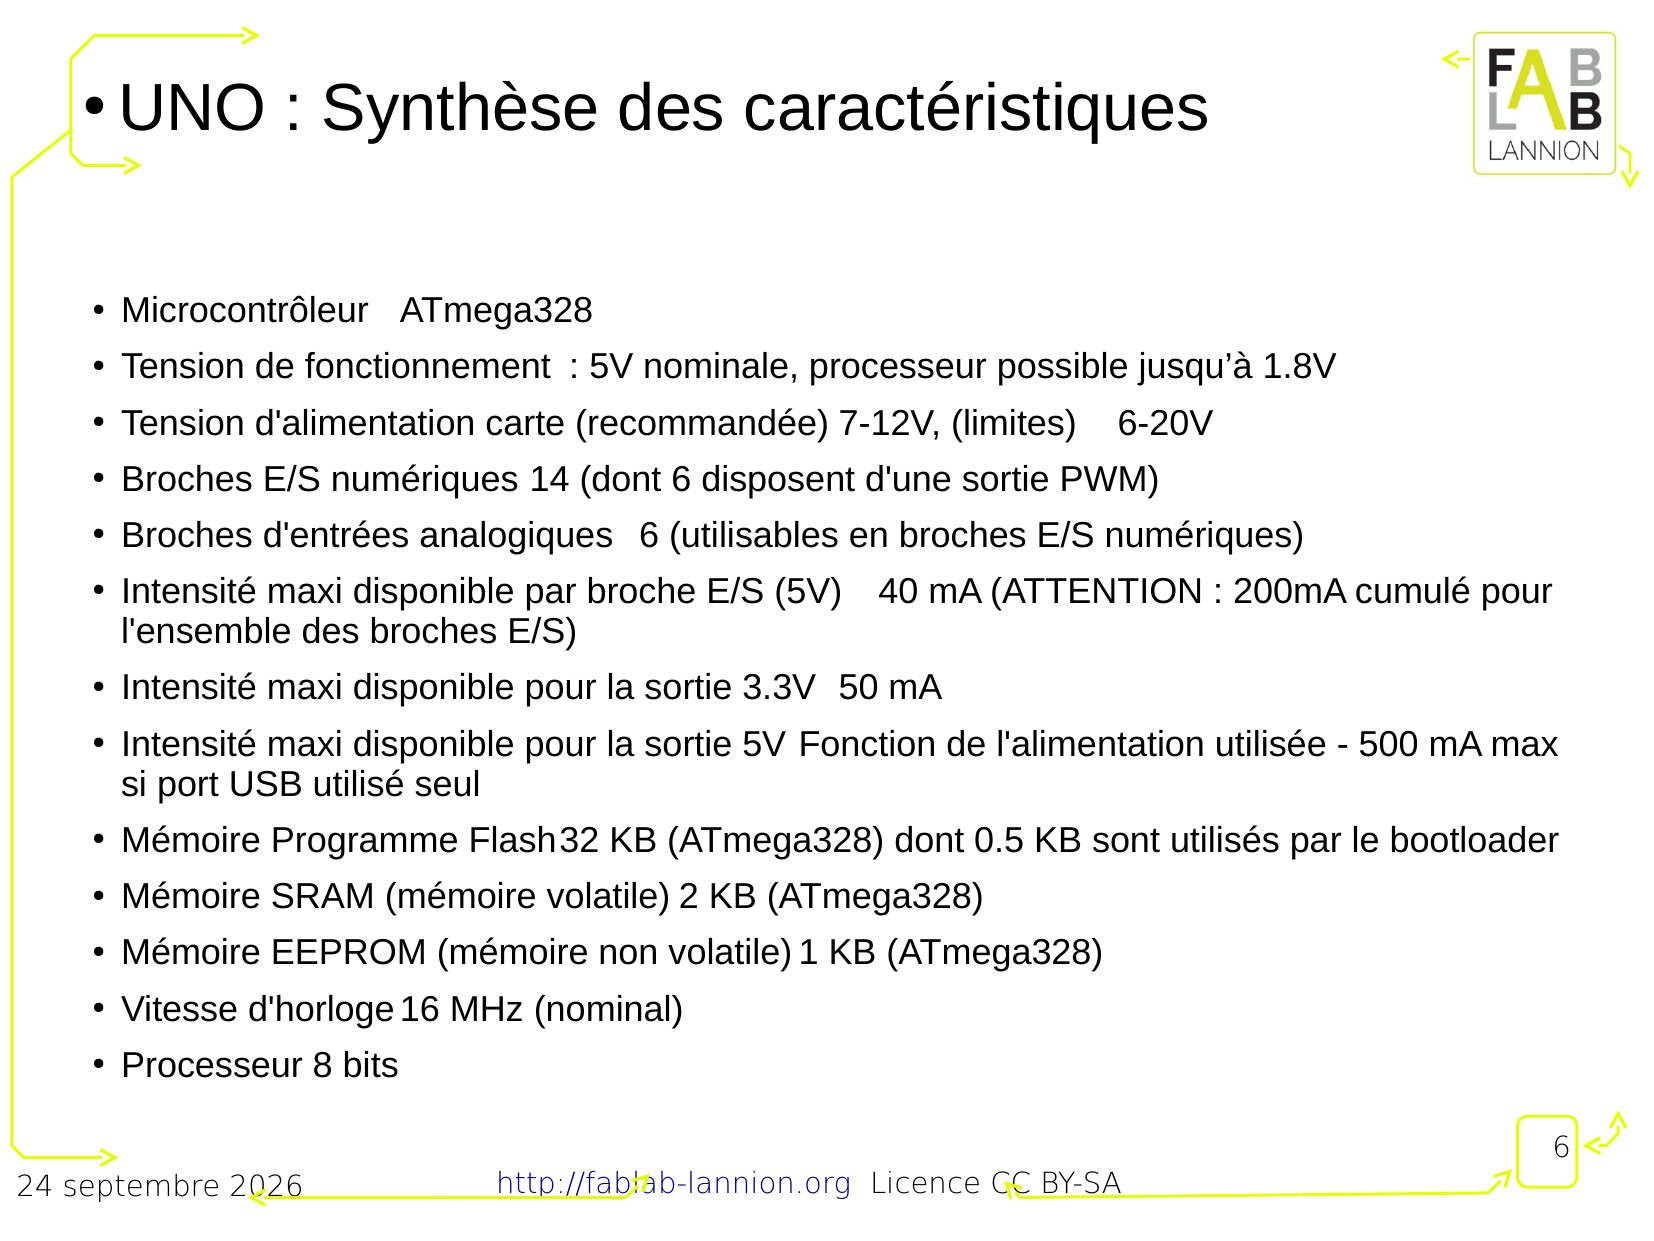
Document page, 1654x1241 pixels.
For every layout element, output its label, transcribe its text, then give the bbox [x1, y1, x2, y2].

list Microcontrôleur ATmega328 Tension de fonctionnement : 5V nominale, processeur possible jusqu’à 1.8V Tension d'alimentation carte (recommandée) 7-12V, (limites) 6-20V Broches E/S numériques 14 (dont 6 disposent d'une sortie PWM) Broches d'entrées analogiques 6 (utilisables en broches E/S numériques) Intensité maxi disponible par broche E/S (5V) 40 mA (ATTENTION : 200mA cumulé pour l'ensemble des broches E/S) Intensité maxi disponible pour la sortie 3.3V 50 mA Intensité maxi disponible pour la sortie 5V Fonction de l'alimentation utilisée - 500 mA max si port USB utilisé seul Mémoire Programme Flash 32 KB (ATmega328) dont 0.5 KB sont utilisés par le bootloader Mémoire SRAM (mémoire volatile) 2 KB (ATmega328) Mémoire EEPROM (mémoire non volatile) 1 KB (ATmega328) Vitesse d'horloge 16 MHz (nominal) Processeur 8 bits [82, 290, 1571, 1111]
title UNO : Synthèse des caractéristiques [82, 49, 1441, 166]
picture [1470, 29, 1619, 178]
